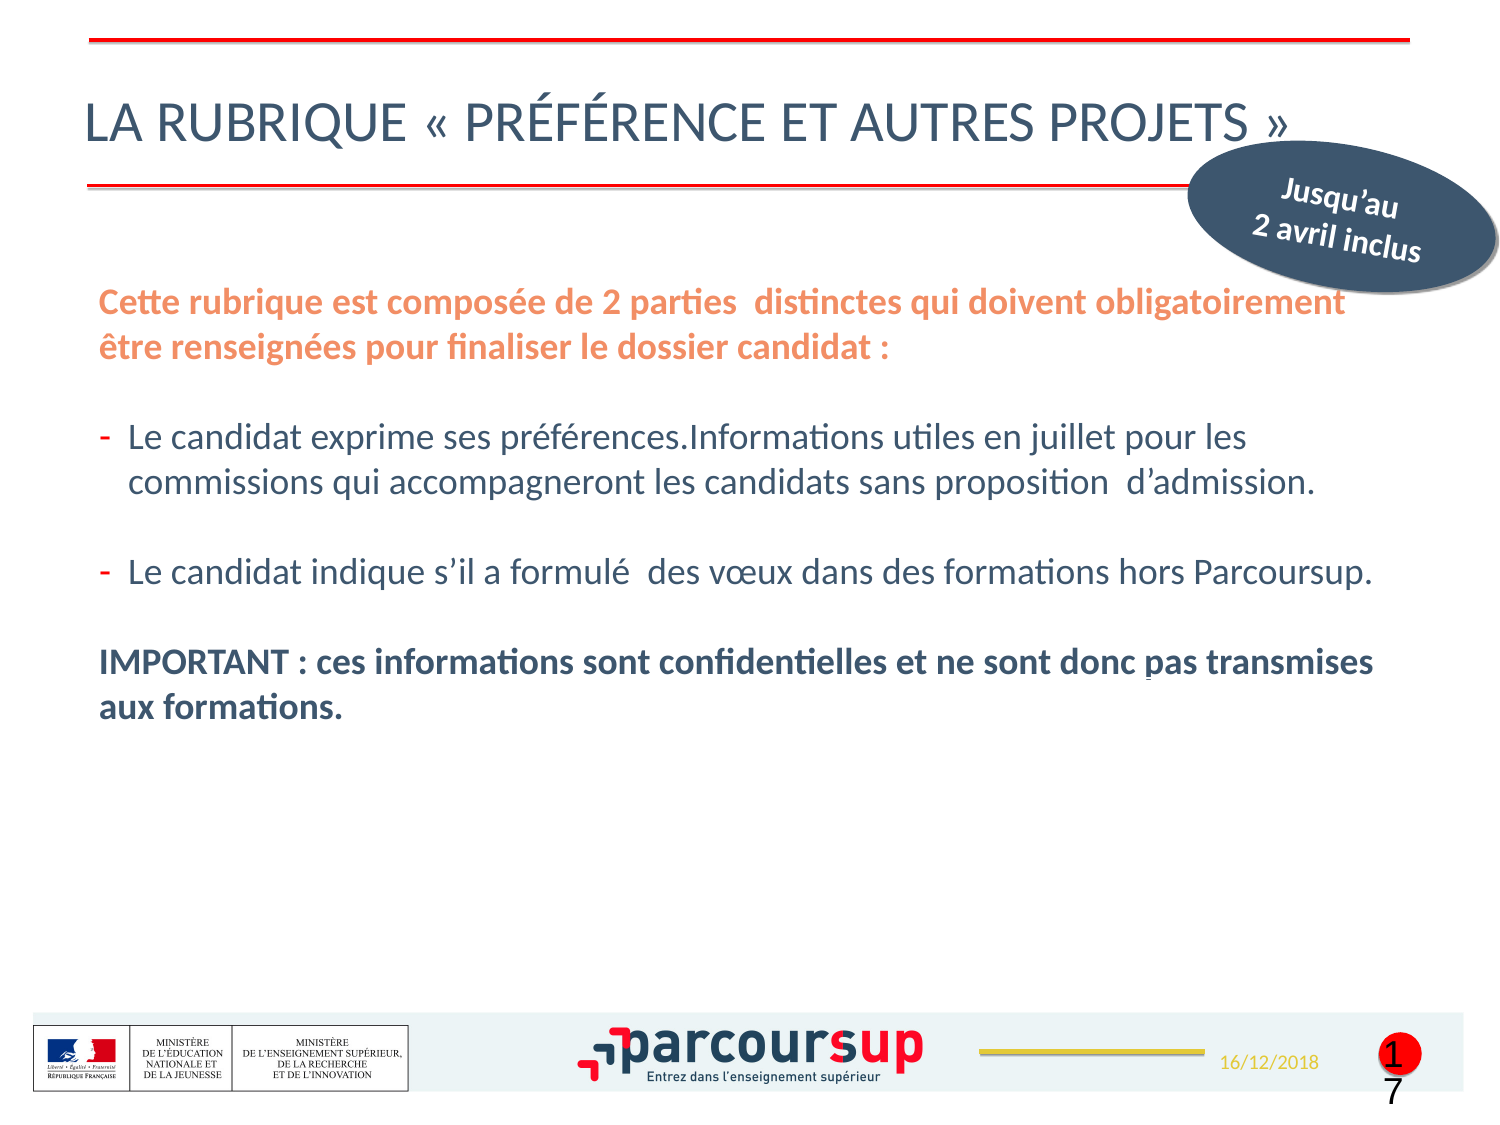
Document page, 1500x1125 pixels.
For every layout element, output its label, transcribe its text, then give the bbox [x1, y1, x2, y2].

text_box Jusqu’au 2 avril inclus [1187, 140, 1496, 293]
text_box Cette rubrique est composée de 2 parties distinctes qui doivent obligatoirement être renseignées pour finaliser le dossier candidat : Le candidat exprime ses préférences.Informations utiles en juillet pour les commissions qui accompagneront les candidats sans proposition d’admission. Le candidat indique s’il a formulé des vœux dans des formations hors Parcoursup. IMPORTANT : ces informations sont confidentielles et ne sont donc pas transmises aux formations. [84, 269, 1423, 977]
text_box LA rubrique « préférence et autres projets » [69, 12, 1409, 224]
picture [0, 0, 1499, 1124]
text_box <numéro> [1368, 1031, 1430, 1074]
